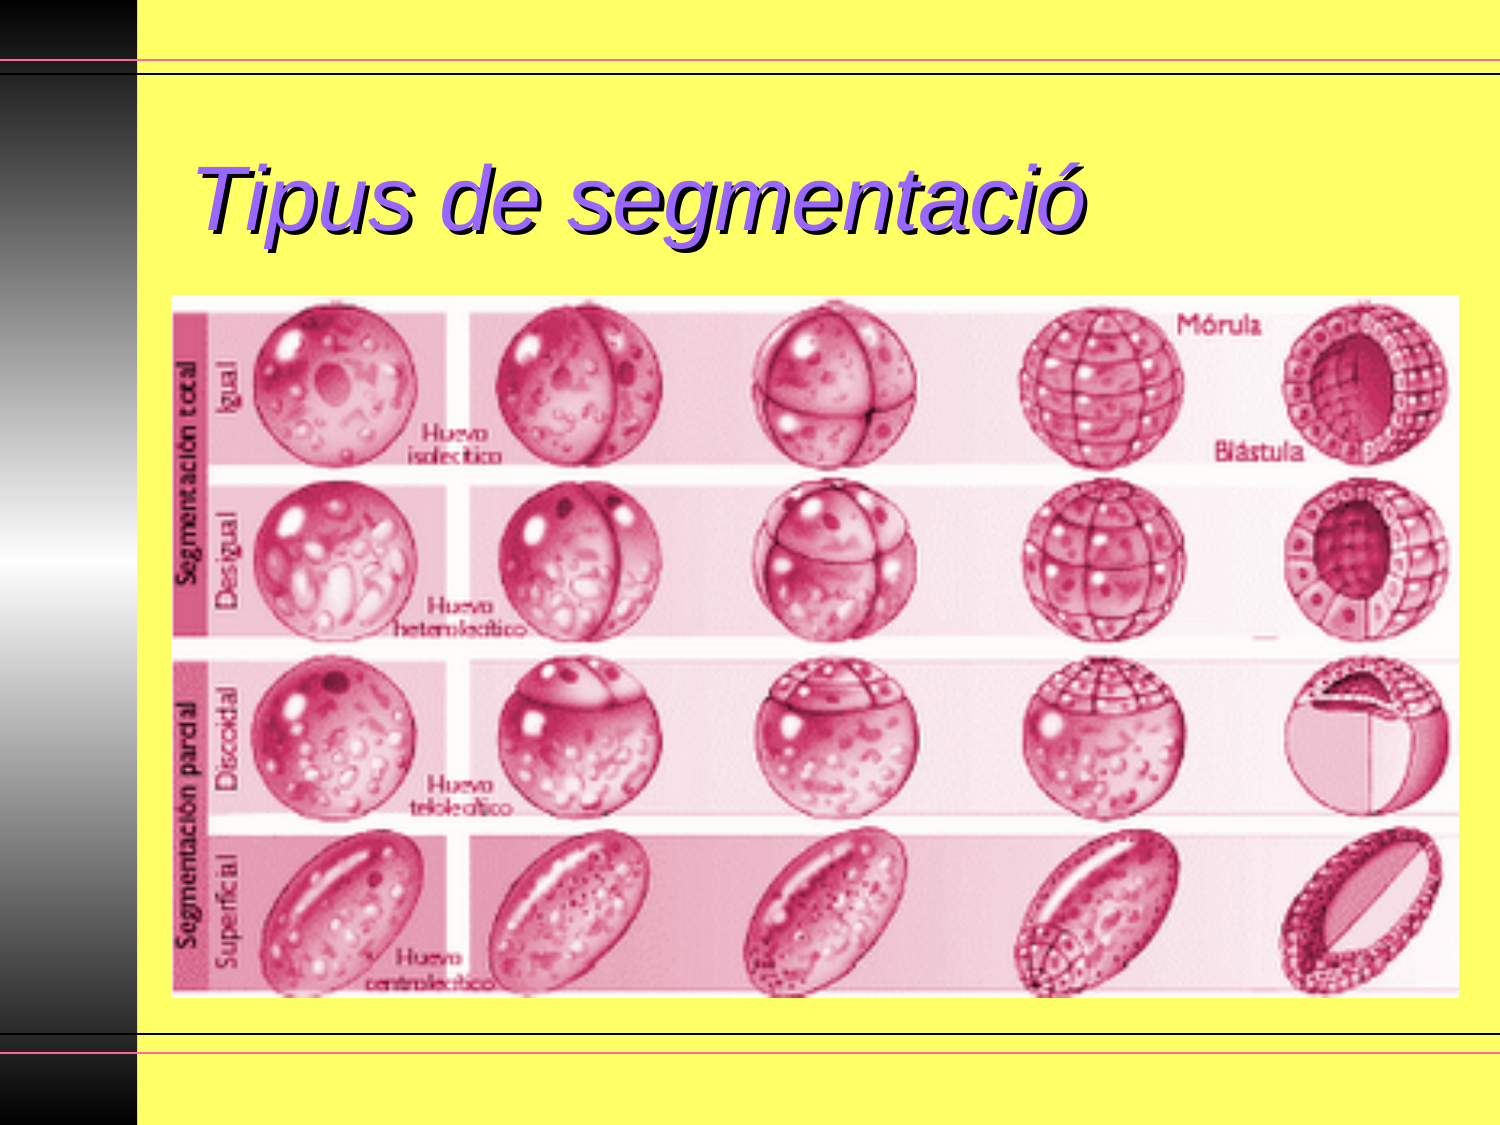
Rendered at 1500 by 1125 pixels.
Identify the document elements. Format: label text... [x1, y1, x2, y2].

picture [171, 295, 1459, 998]
title Tipus de segmentació [174, 99, 1450, 288]
